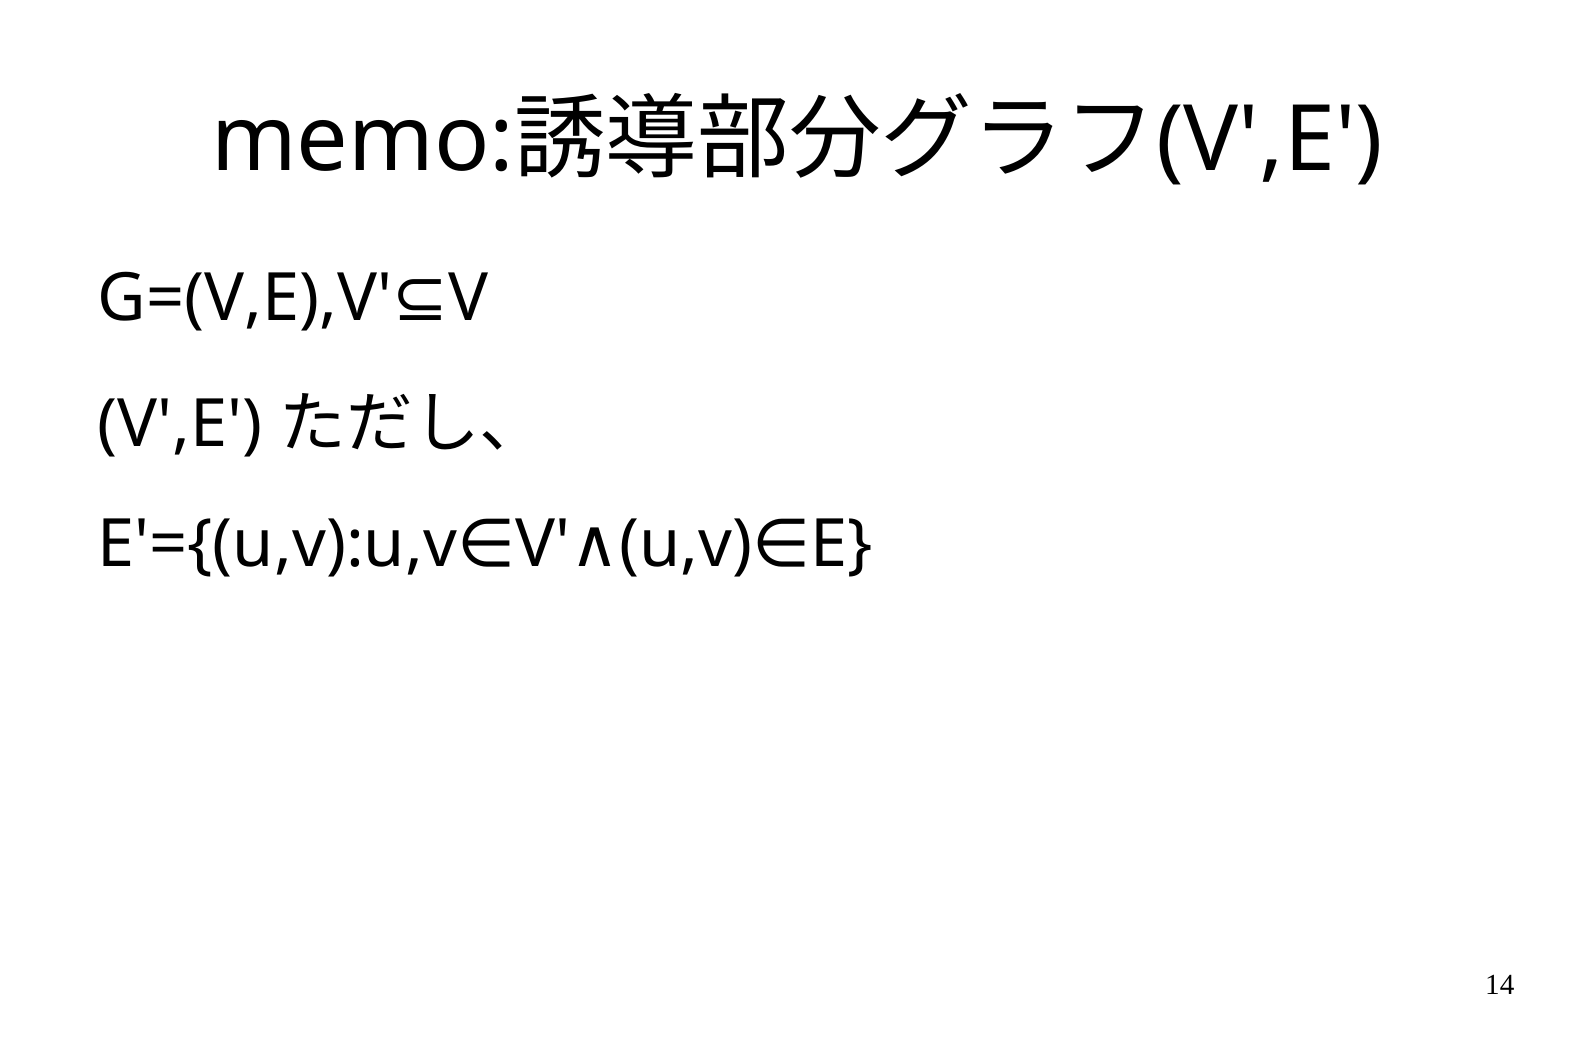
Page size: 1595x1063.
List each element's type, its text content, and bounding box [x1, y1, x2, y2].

list G=(V,E),V'⊆V (V',E') ただし、 E'={(u,v):u,v∈V'∧(u,v)∈E} [79, 248, 1515, 936]
title memo:誘導部分グラフ(V',E') [79, 42, 1515, 220]
